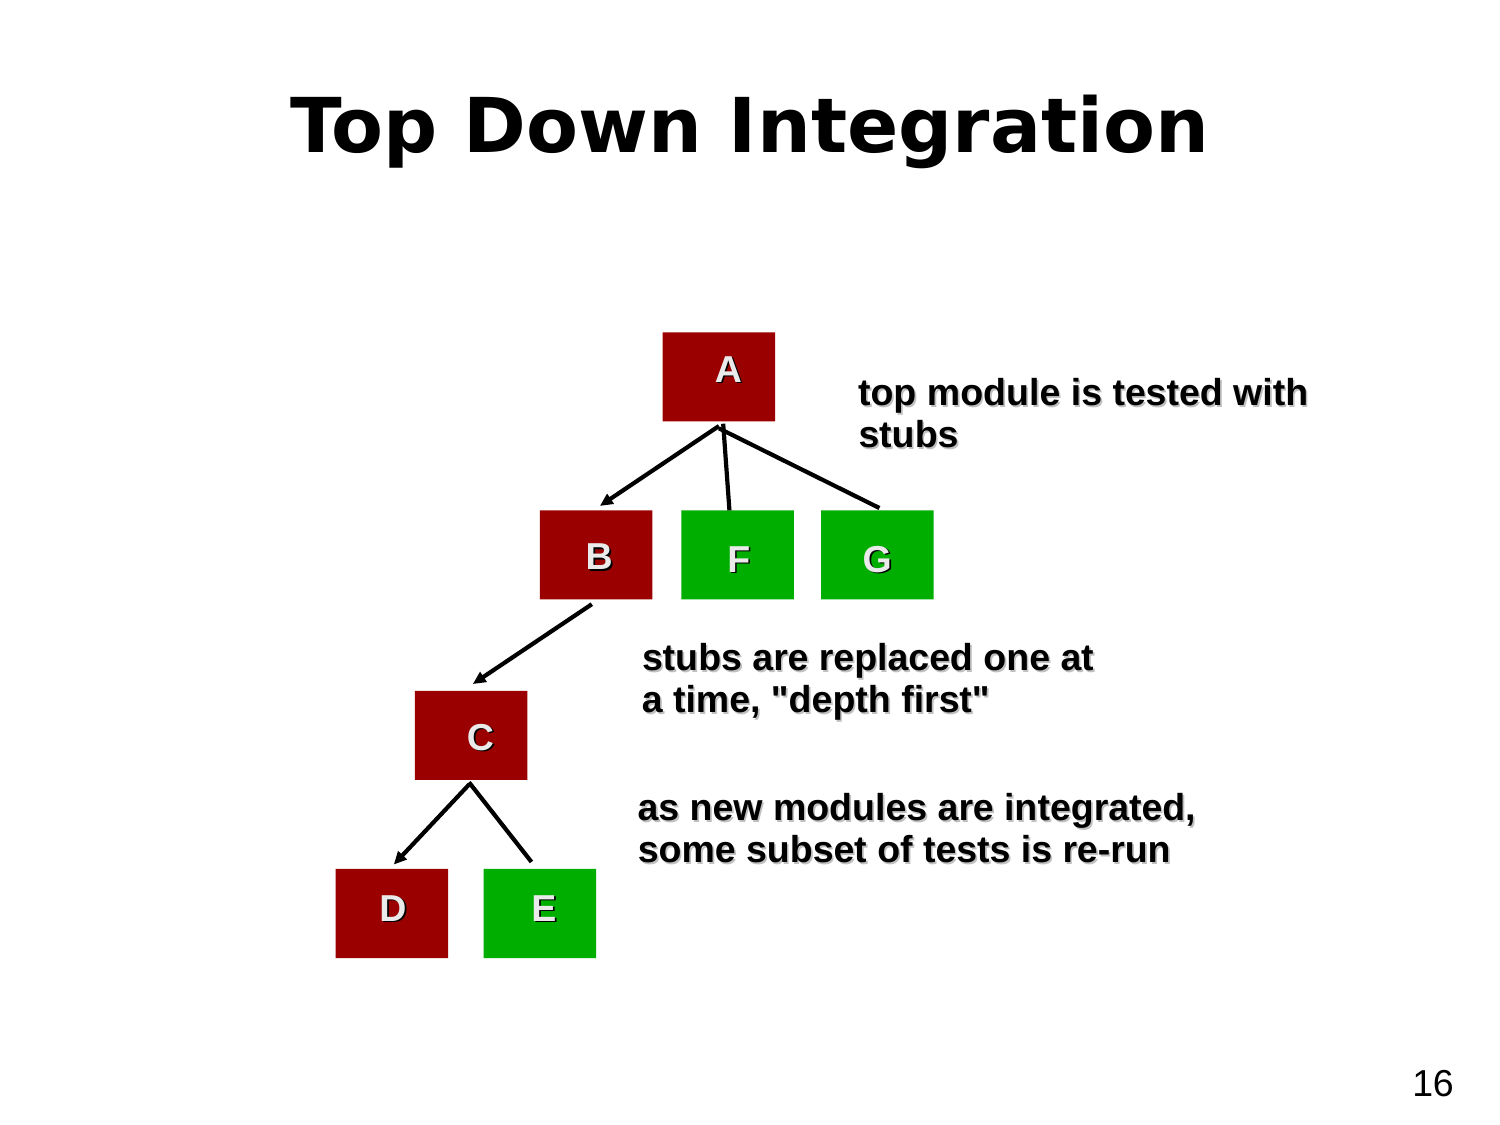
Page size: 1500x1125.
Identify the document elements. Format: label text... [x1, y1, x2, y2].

text_box [414, 690, 528, 780]
text_box top module is tested with [843, 360, 1335, 421]
text_box D [364, 876, 422, 937]
text_box E [516, 876, 572, 937]
title Top Down Integration [75, 56, 1425, 189]
text_box stubs [843, 403, 974, 463]
text_box G [847, 527, 907, 587]
text_box F [712, 527, 766, 587]
text_box C [452, 705, 509, 766]
text_box [539, 510, 653, 600]
text_box [681, 510, 794, 600]
text_box stubs are replaced one at [627, 625, 1120, 686]
text_box [662, 332, 776, 422]
text_box [335, 868, 449, 959]
text_box some subset of tests is re-run [623, 817, 1187, 878]
text_box a time, "depth first" [626, 667, 1006, 728]
text_box [821, 510, 934, 600]
text_box as new modules are integrated, [622, 775, 1222, 836]
text_box [483, 868, 597, 959]
text_box B [570, 524, 628, 585]
text_box A [699, 337, 757, 398]
